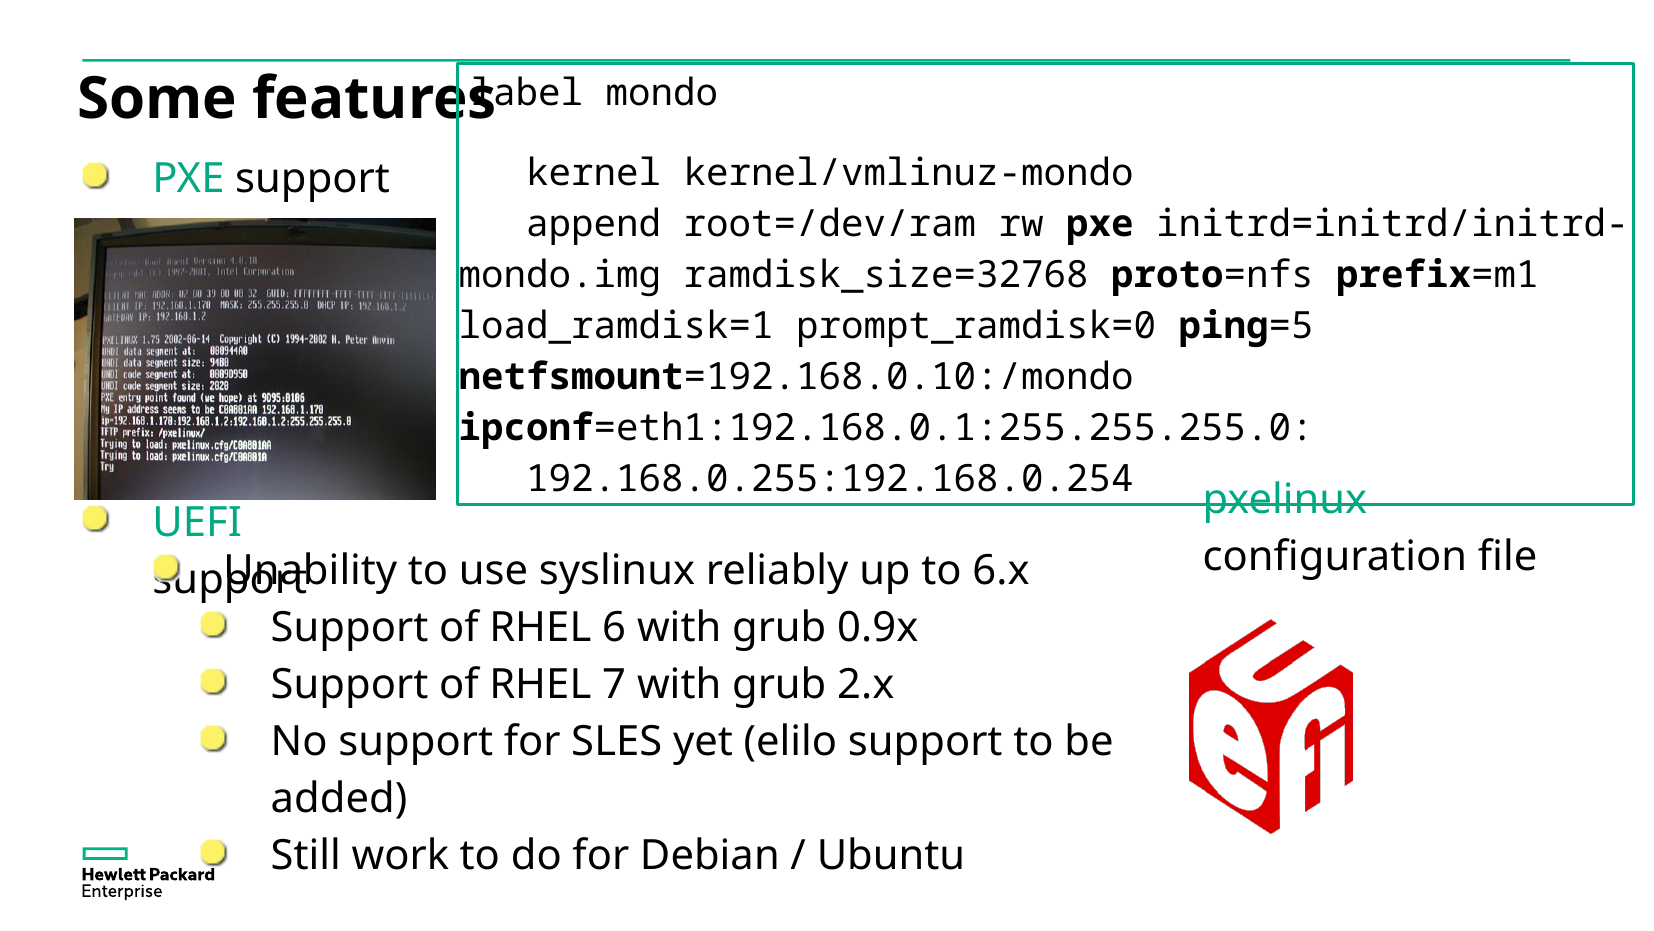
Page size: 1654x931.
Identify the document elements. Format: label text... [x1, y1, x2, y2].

text_box Unability to use syslinux reliably up to 6.x Support of RHEL 6 with grub 0.9x Support of RHEL 7 with grub 2.x No support for SLES yet (elilo support to be added) Still work to do for Debian / Ubuntu [125, 572, 1253, 850]
text_box UEFI support [54, 504, 422, 593]
text_box PXE support [54, 132, 422, 221]
text_box Some features [459, 65, 1600, 69]
text_box pxelinux configuration file [1105, 492, 1636, 560]
text_box Some features [62, 15, 1600, 181]
picture [74, 218, 436, 500]
text_box label mondo kernel kernel/vmlinuz-mondo append root=/dev/ram rw pxe initrd=initrd/initrd-mondo.img ramdisk_size=32768 proto=nfs prefix=m1 load_ramdisk=1 prompt_ramdisk=0 ping=5 netfsmount=192.168.0.10:/mondo ipconf=eth1:192.168.0.1:255.255.255.0: 192.168.0.255:192.168.0.254 [457, 69, 1634, 499]
picture [152, 553, 183, 572]
picture [199, 850, 230, 869]
picture [1189, 619, 1353, 834]
